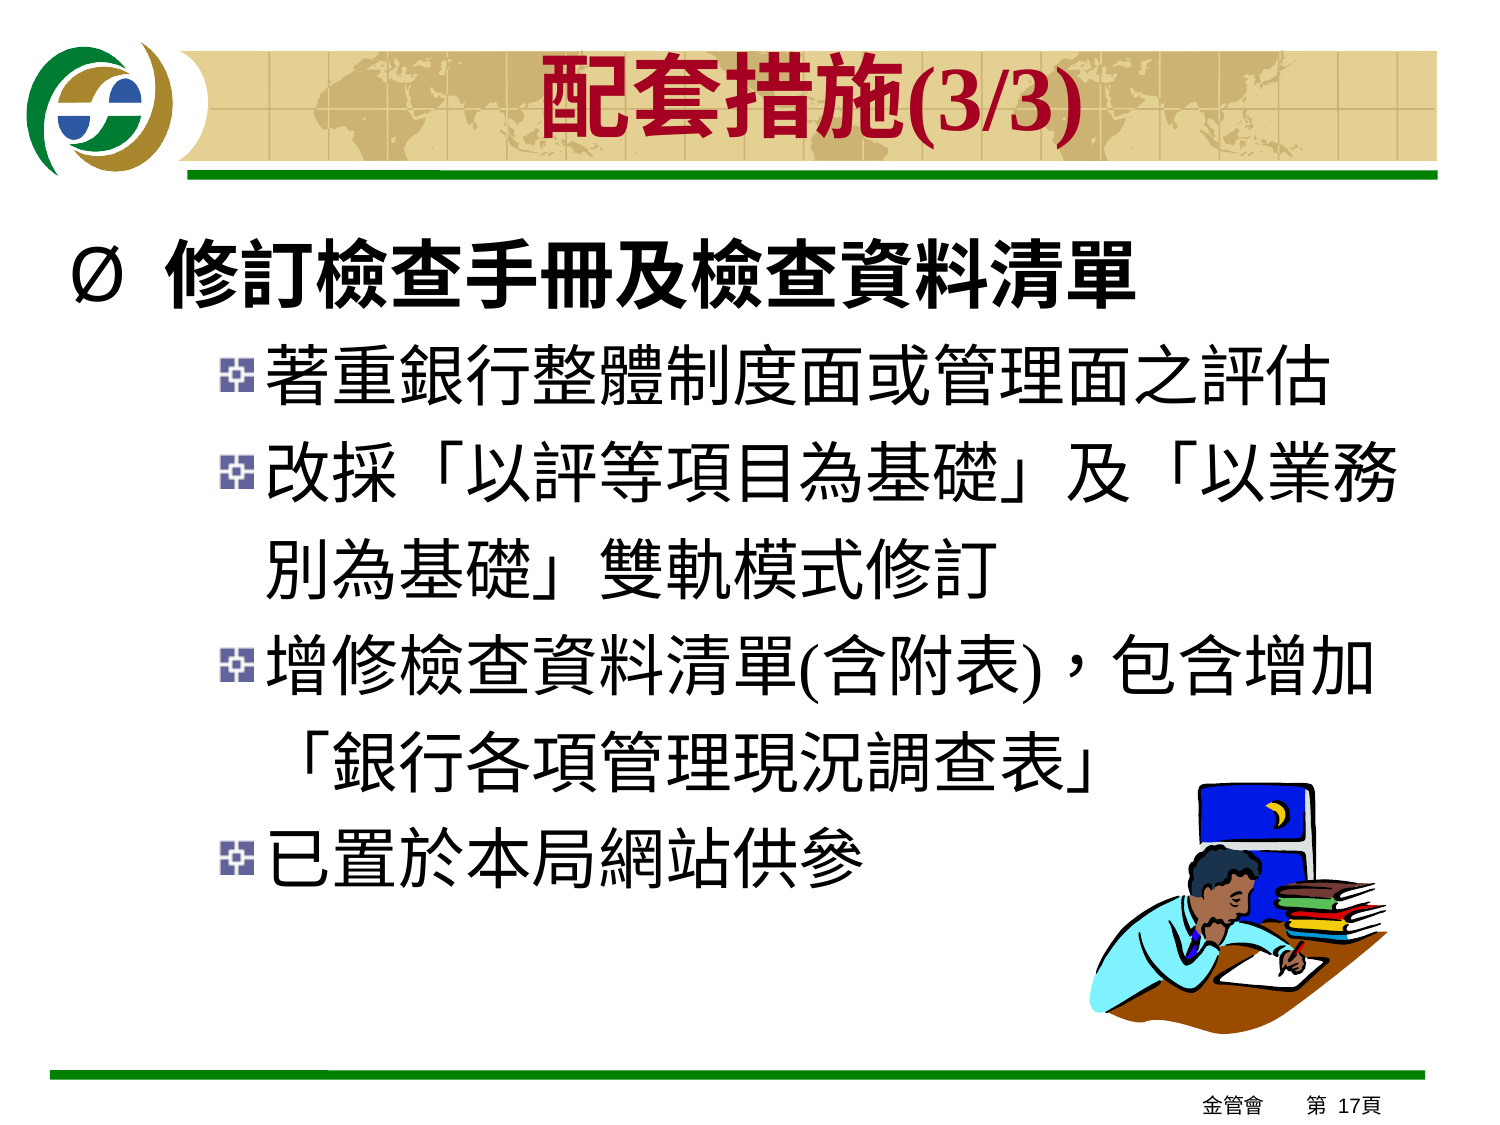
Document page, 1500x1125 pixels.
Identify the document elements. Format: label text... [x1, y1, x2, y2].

picture [218, 646, 254, 682]
picture [218, 839, 254, 875]
text_box 修訂檢查手冊及檢查資料清單 著重銀行整體制度面或管理面之評估 改採「以評等項目為基礎」及「以業務 別為基礎」雙軌模式修訂 增修檢查資料清單(含附表)，包含增加 「銀行各項管理現況調查表」 已置於本局網站供參 [53, 220, 1454, 1070]
picture [218, 356, 254, 392]
picture [24, 37, 175, 178]
title 配套措施(3/3) [174, 24, 1450, 163]
picture [1089, 781, 1388, 1035]
picture [218, 453, 254, 489]
